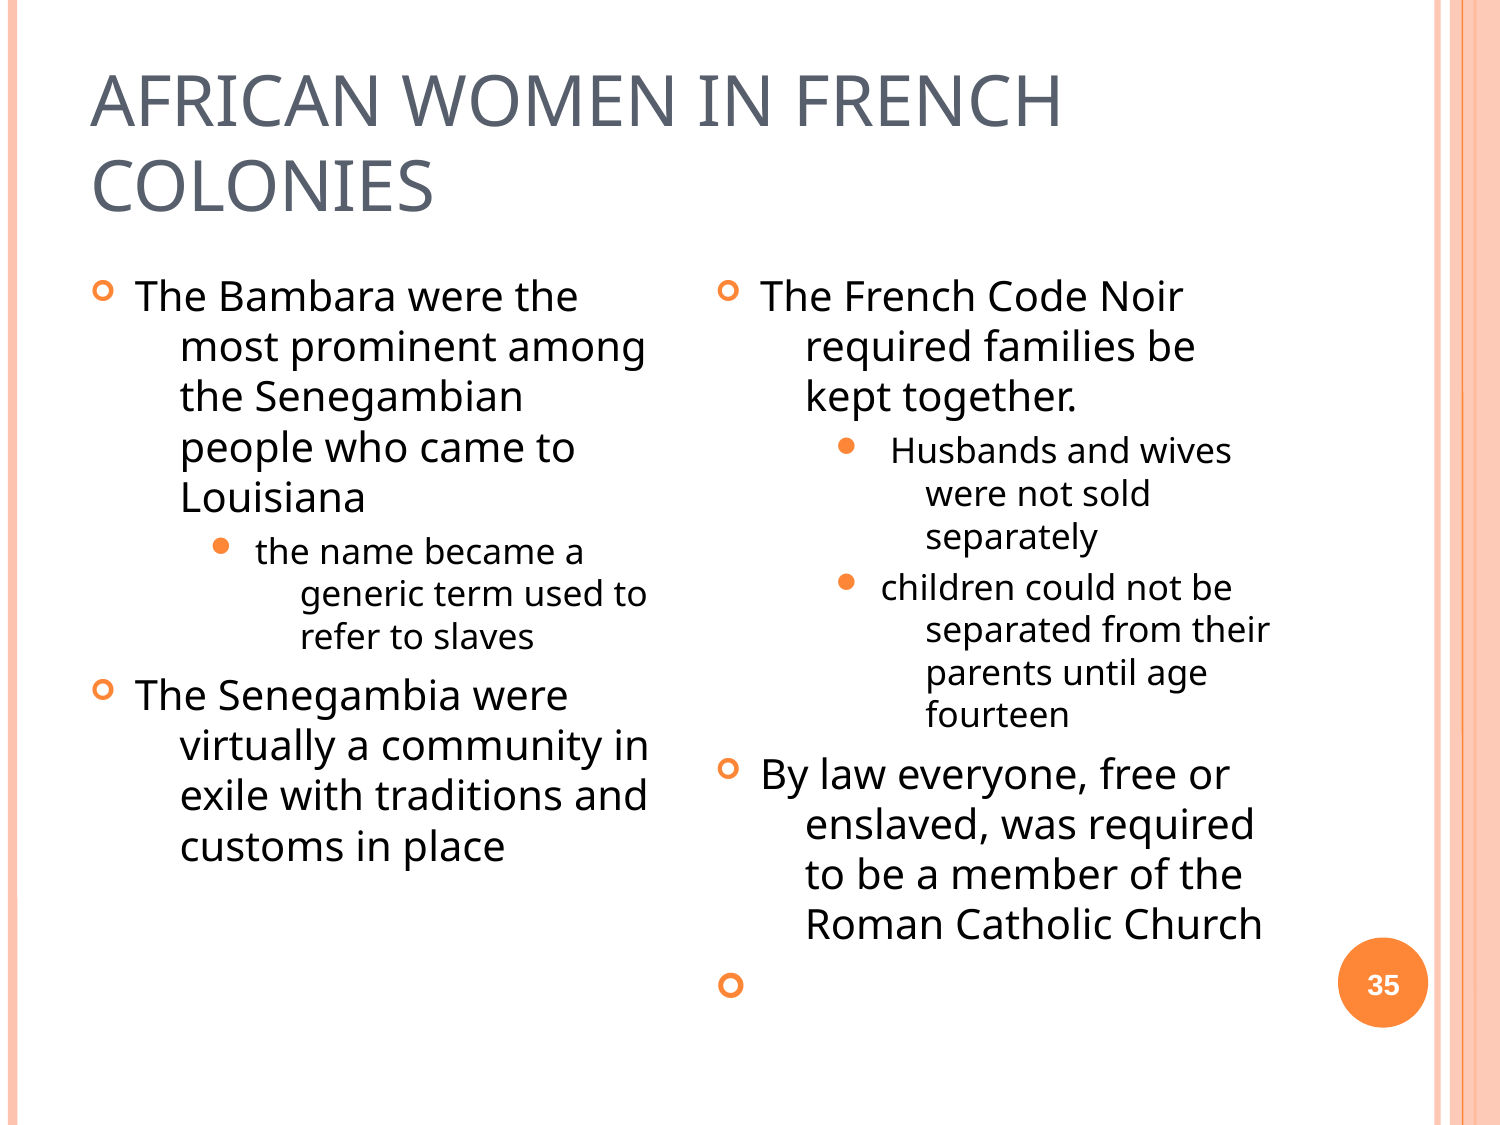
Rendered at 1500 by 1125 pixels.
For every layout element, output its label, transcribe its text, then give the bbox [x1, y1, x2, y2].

text_box [1333, 940, 1434, 1027]
list The French Code Noir required families be kept together. Husbands and wives were not sold separately children could not be separated from their parents until age fourteen By law everyone, free or enslaved, was required to be a member of the Roman Catholic Church [700, 262, 1301, 1013]
list The Bambara were the most prominent among the Senegambian people who came to Louisiana the name became a generic term used to refer to slaves The Senegambia were virtually a community in exile with traditions and customs in place [75, 262, 676, 1013]
title African Women in French Colonies [75, 45, 1300, 233]
